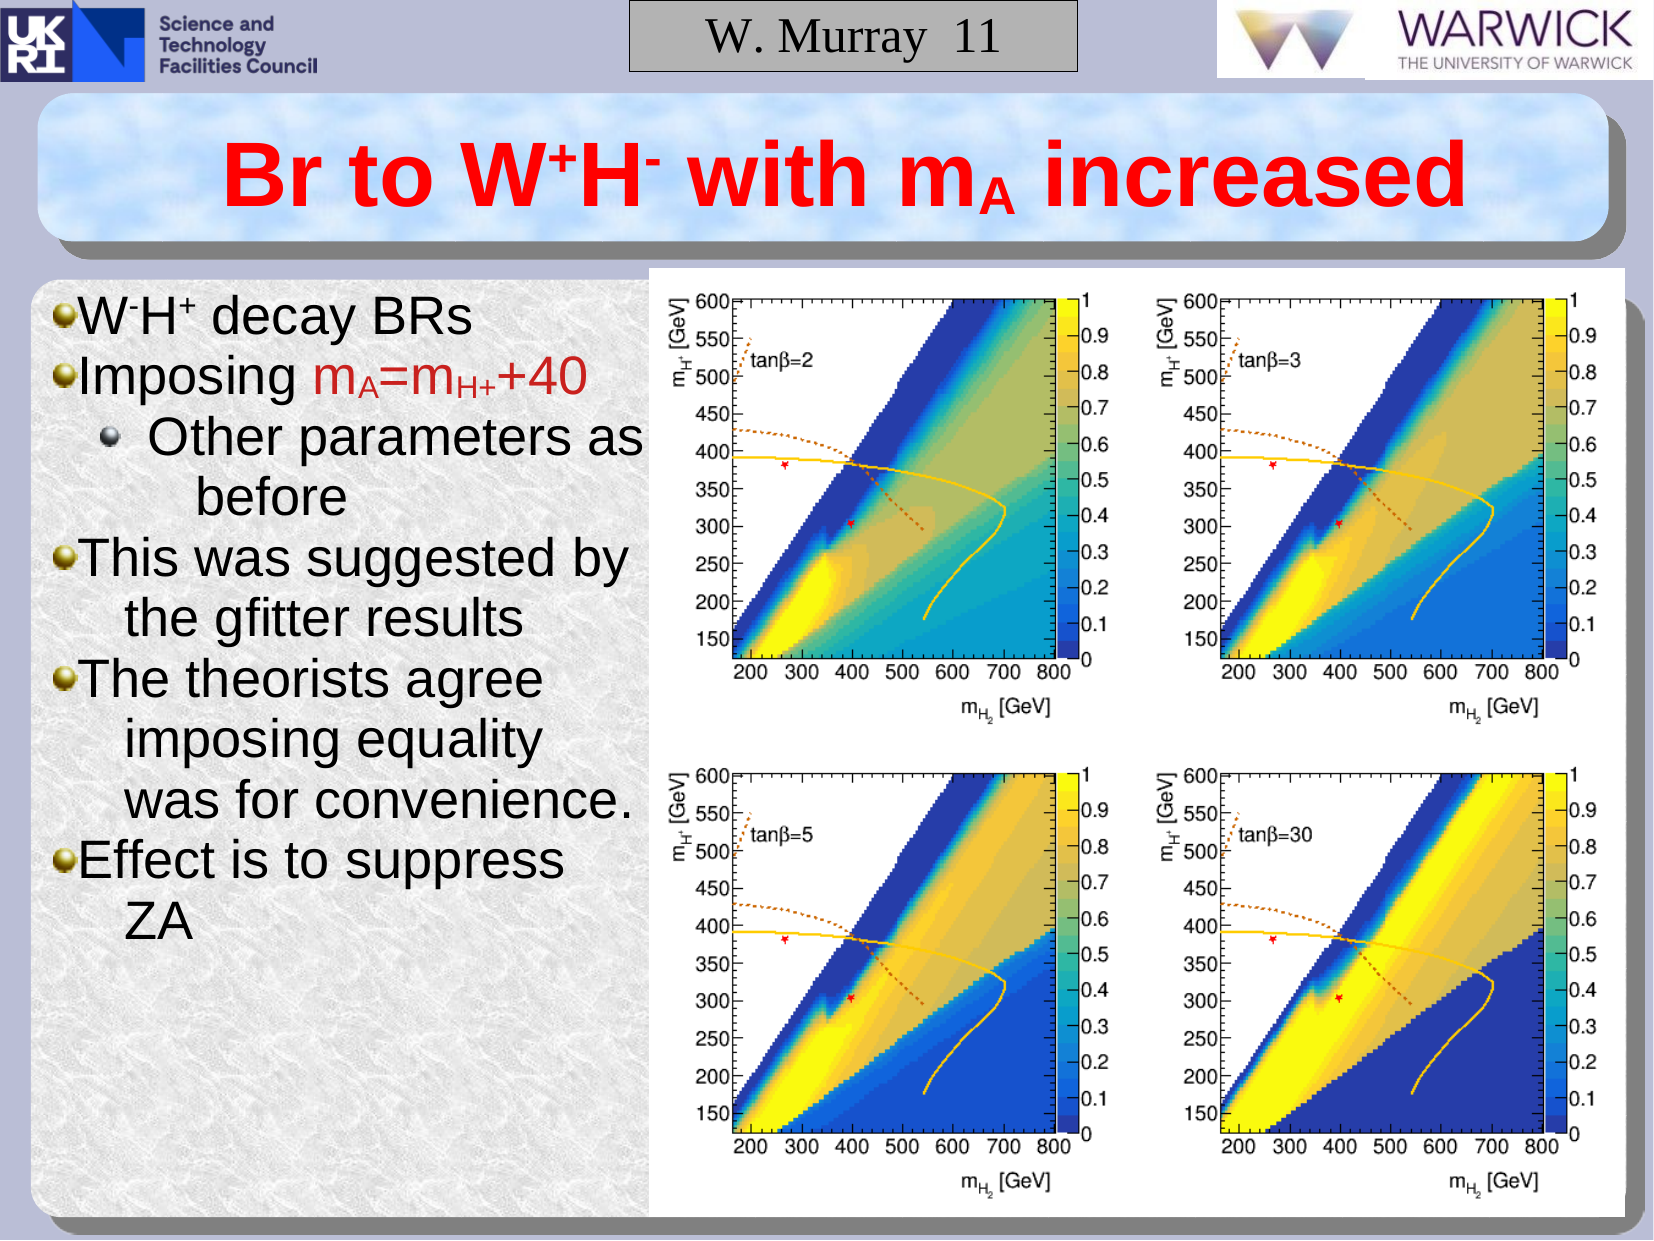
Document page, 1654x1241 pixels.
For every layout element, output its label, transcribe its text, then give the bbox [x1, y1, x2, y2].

picture [30, 268, 1627, 1218]
list W-H+ decay BRs Imposing mA=mH++40 Other parameters as before This was suggested by the gfitter results The theorists agree imposing equality was for convenience. Effect is to suppress ZA [53, 285, 649, 1193]
title Br to W+H- with mA increased [90, 101, 1584, 249]
picture [1217, 0, 1654, 80]
picture [0, 0, 317, 82]
picture [37, 93, 1609, 242]
